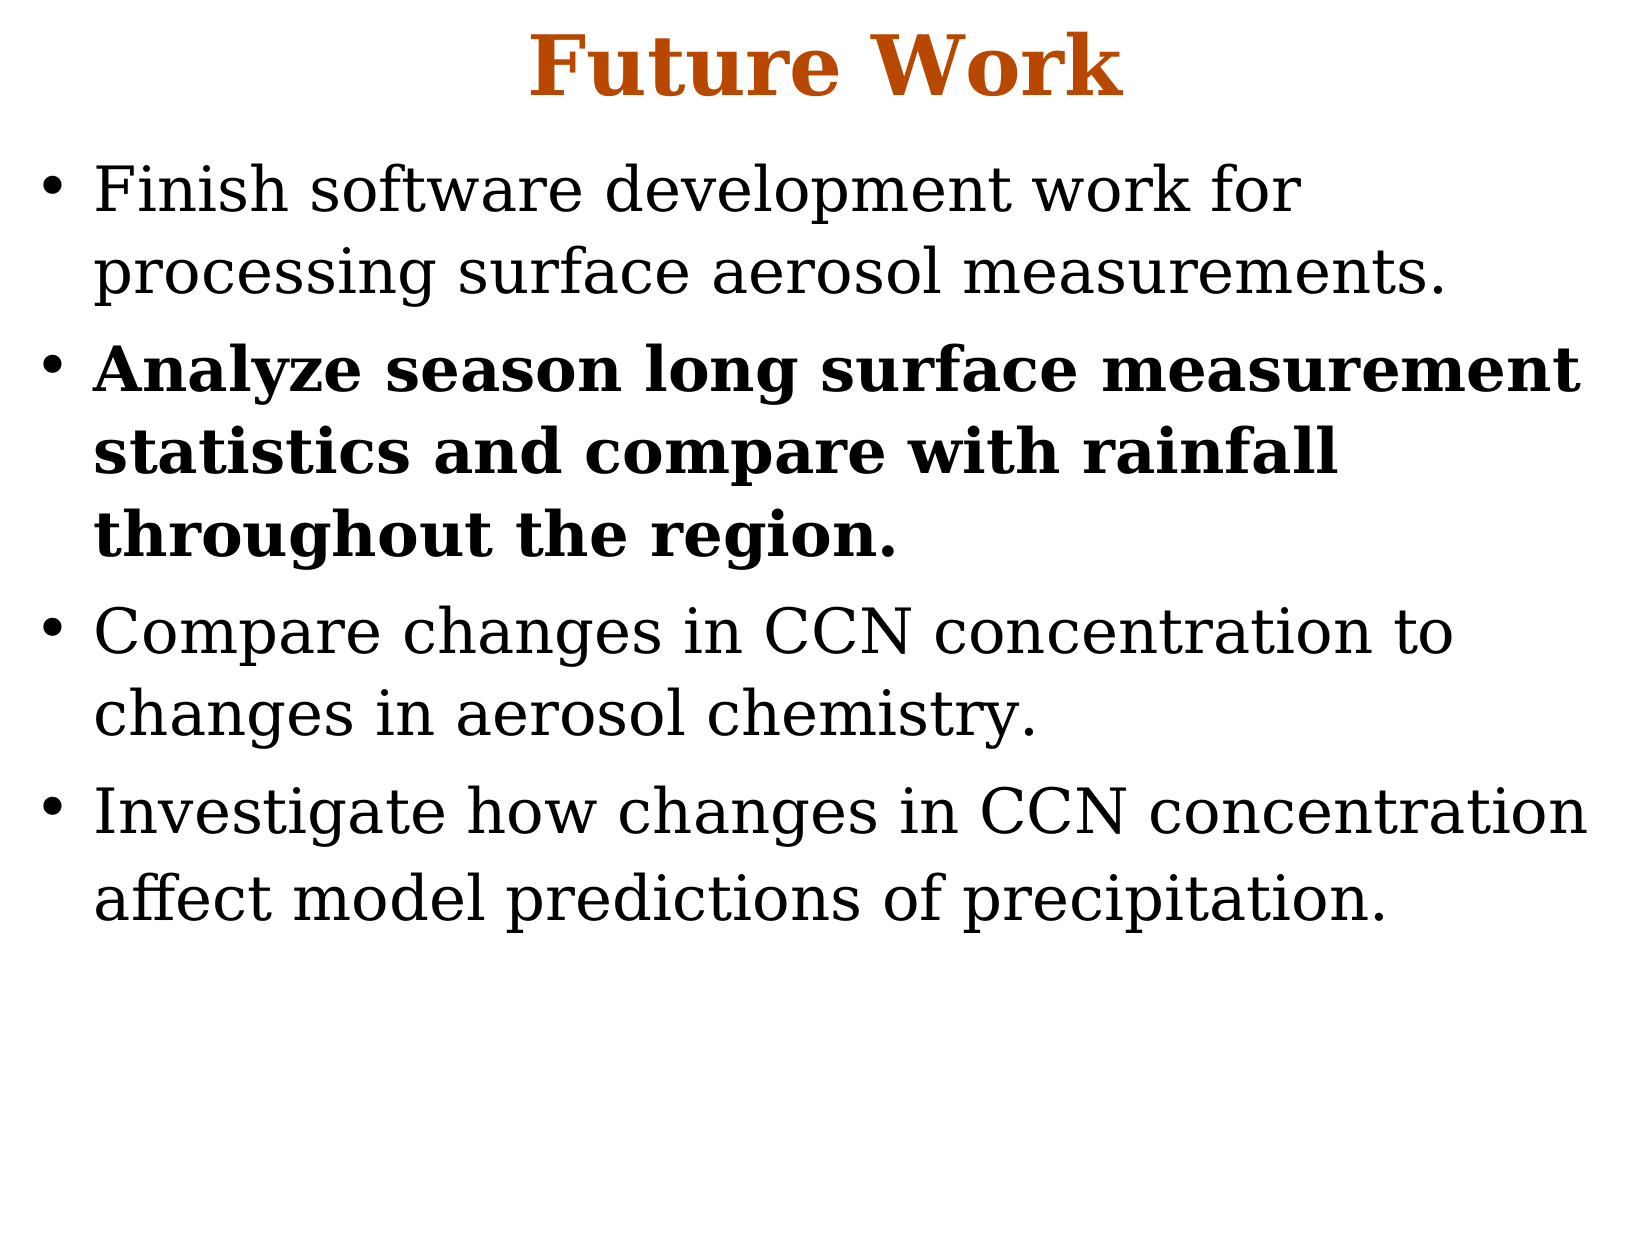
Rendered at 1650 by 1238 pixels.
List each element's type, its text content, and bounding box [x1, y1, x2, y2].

text_box Finish software development work for processing surface aerosol measurements. Analyze season long surface measurement statistics and compare with rainfall throughout the region. Compare changes in CCN concentration to changes in aerosol chemistry. Investigate how changes in CCN concentration affect model predictions of precipitation. [0, 141, 1610, 1210]
text_box Future Work [0, 19, 1650, 118]
